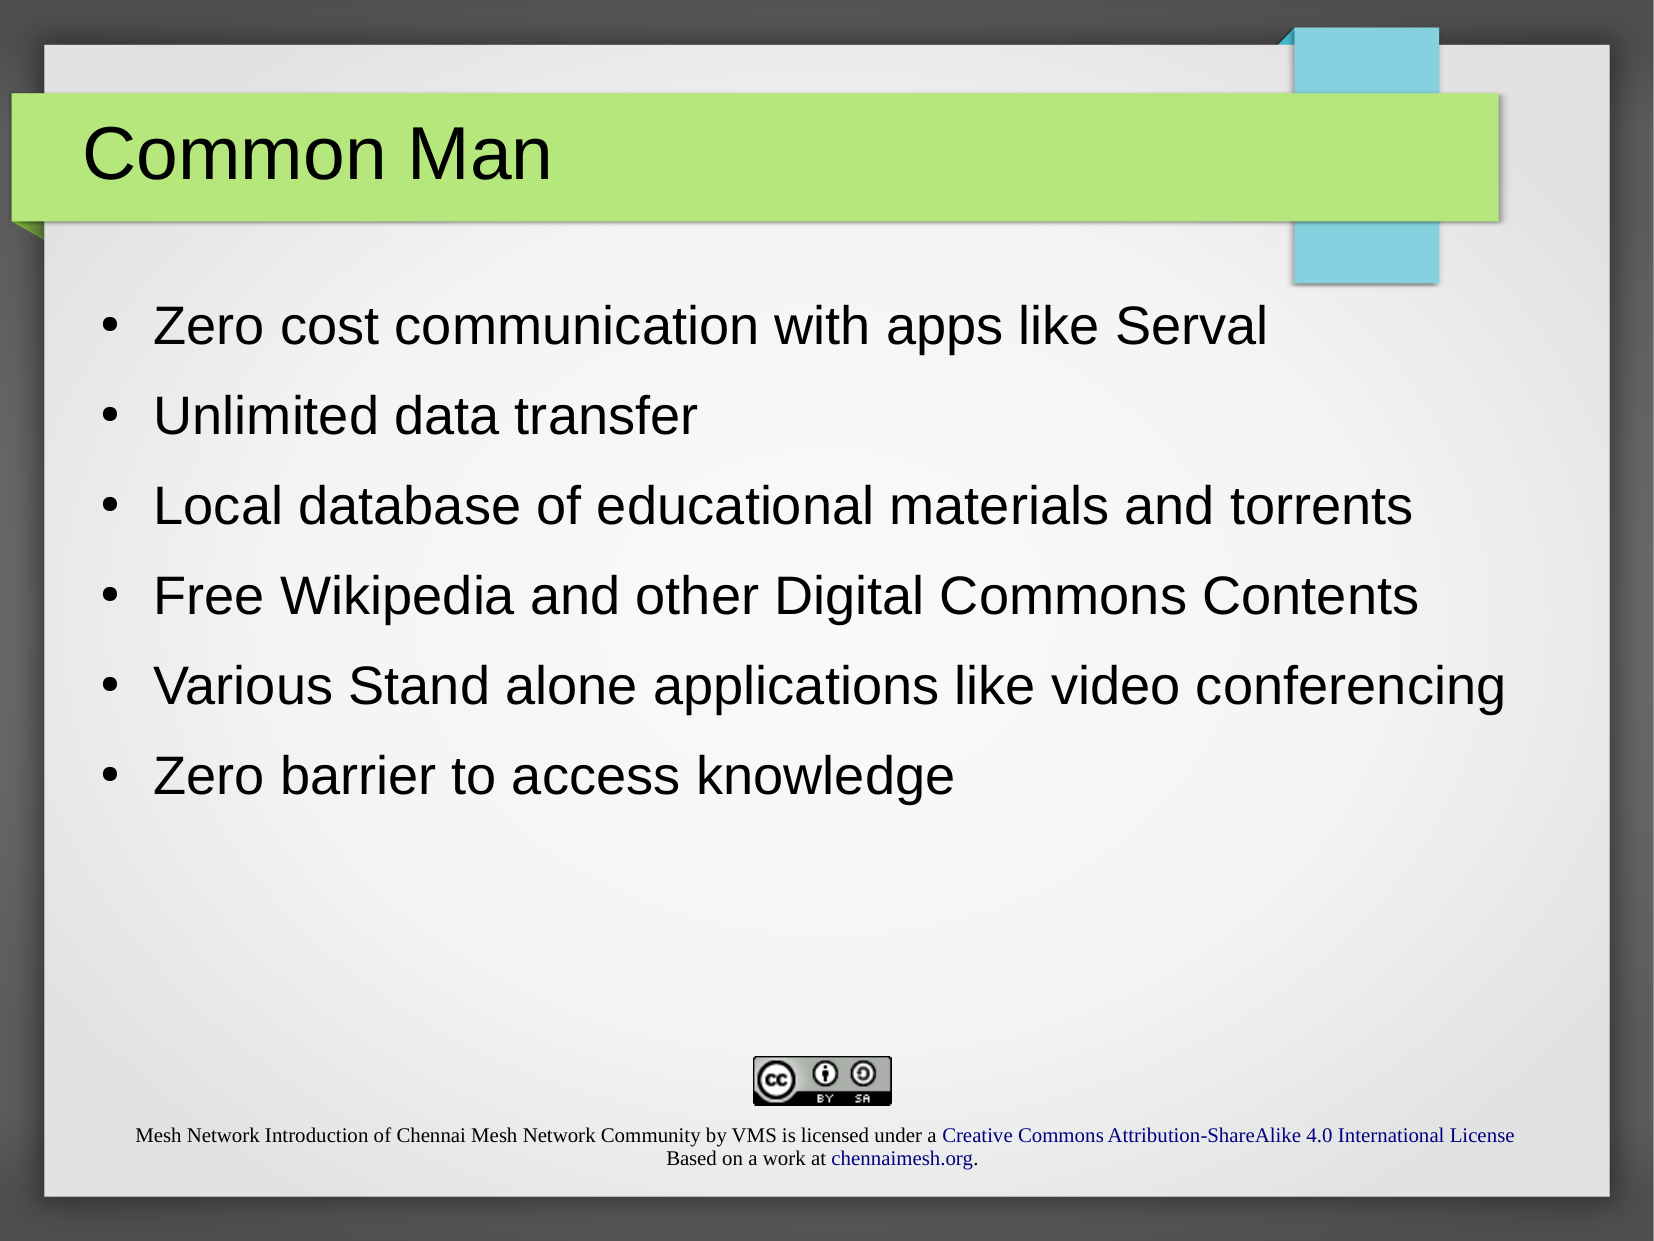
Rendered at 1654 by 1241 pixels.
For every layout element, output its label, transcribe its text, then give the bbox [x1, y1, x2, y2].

list Zero cost communication with apps like Serval Unlimited data transfer Local database of educational materials and torrents Free Wikipedia and other Digital Commons Contents Various Stand alone applications like video conferencing Zero barrier to access knowledge [82, 295, 1571, 1015]
title Common Man [82, 94, 1264, 213]
picture [0, 0, 1654, 1241]
